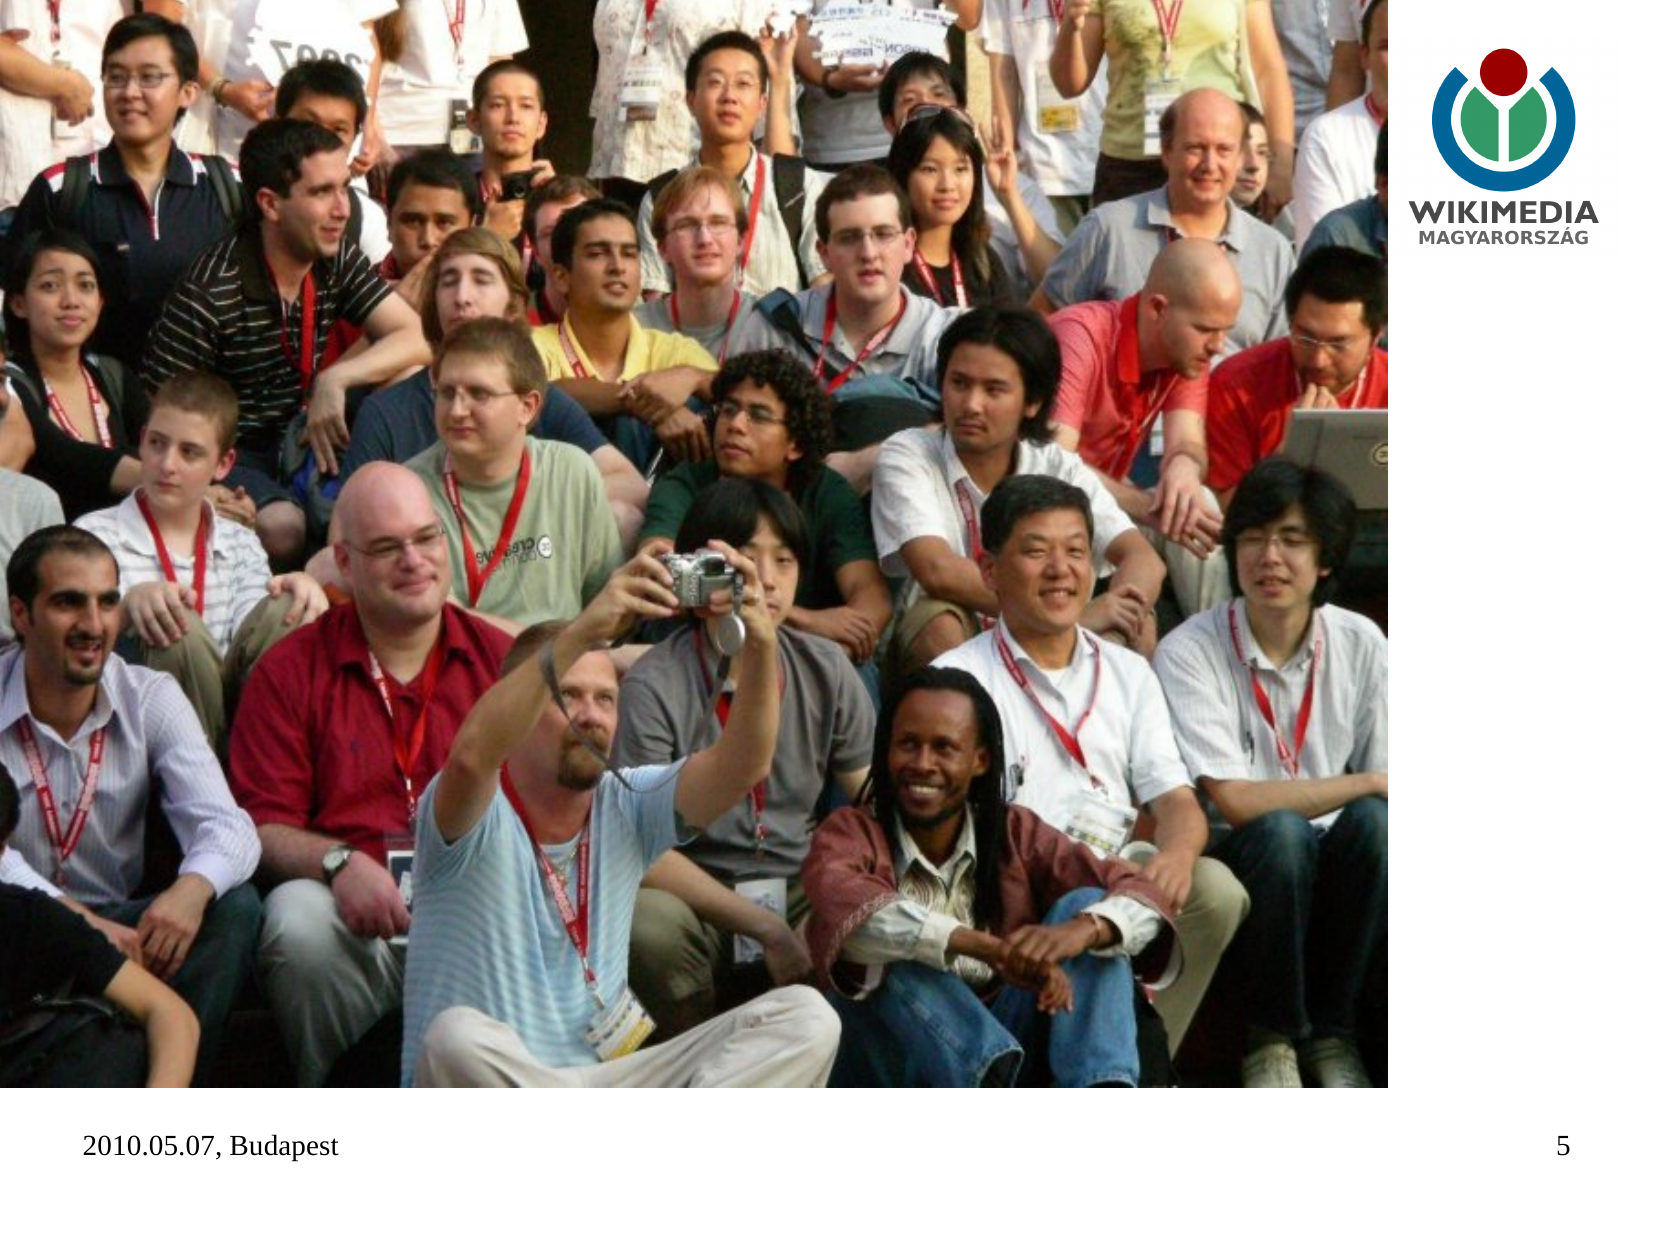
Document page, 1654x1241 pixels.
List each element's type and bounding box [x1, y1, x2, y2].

picture [0, 0, 1621, 1088]
